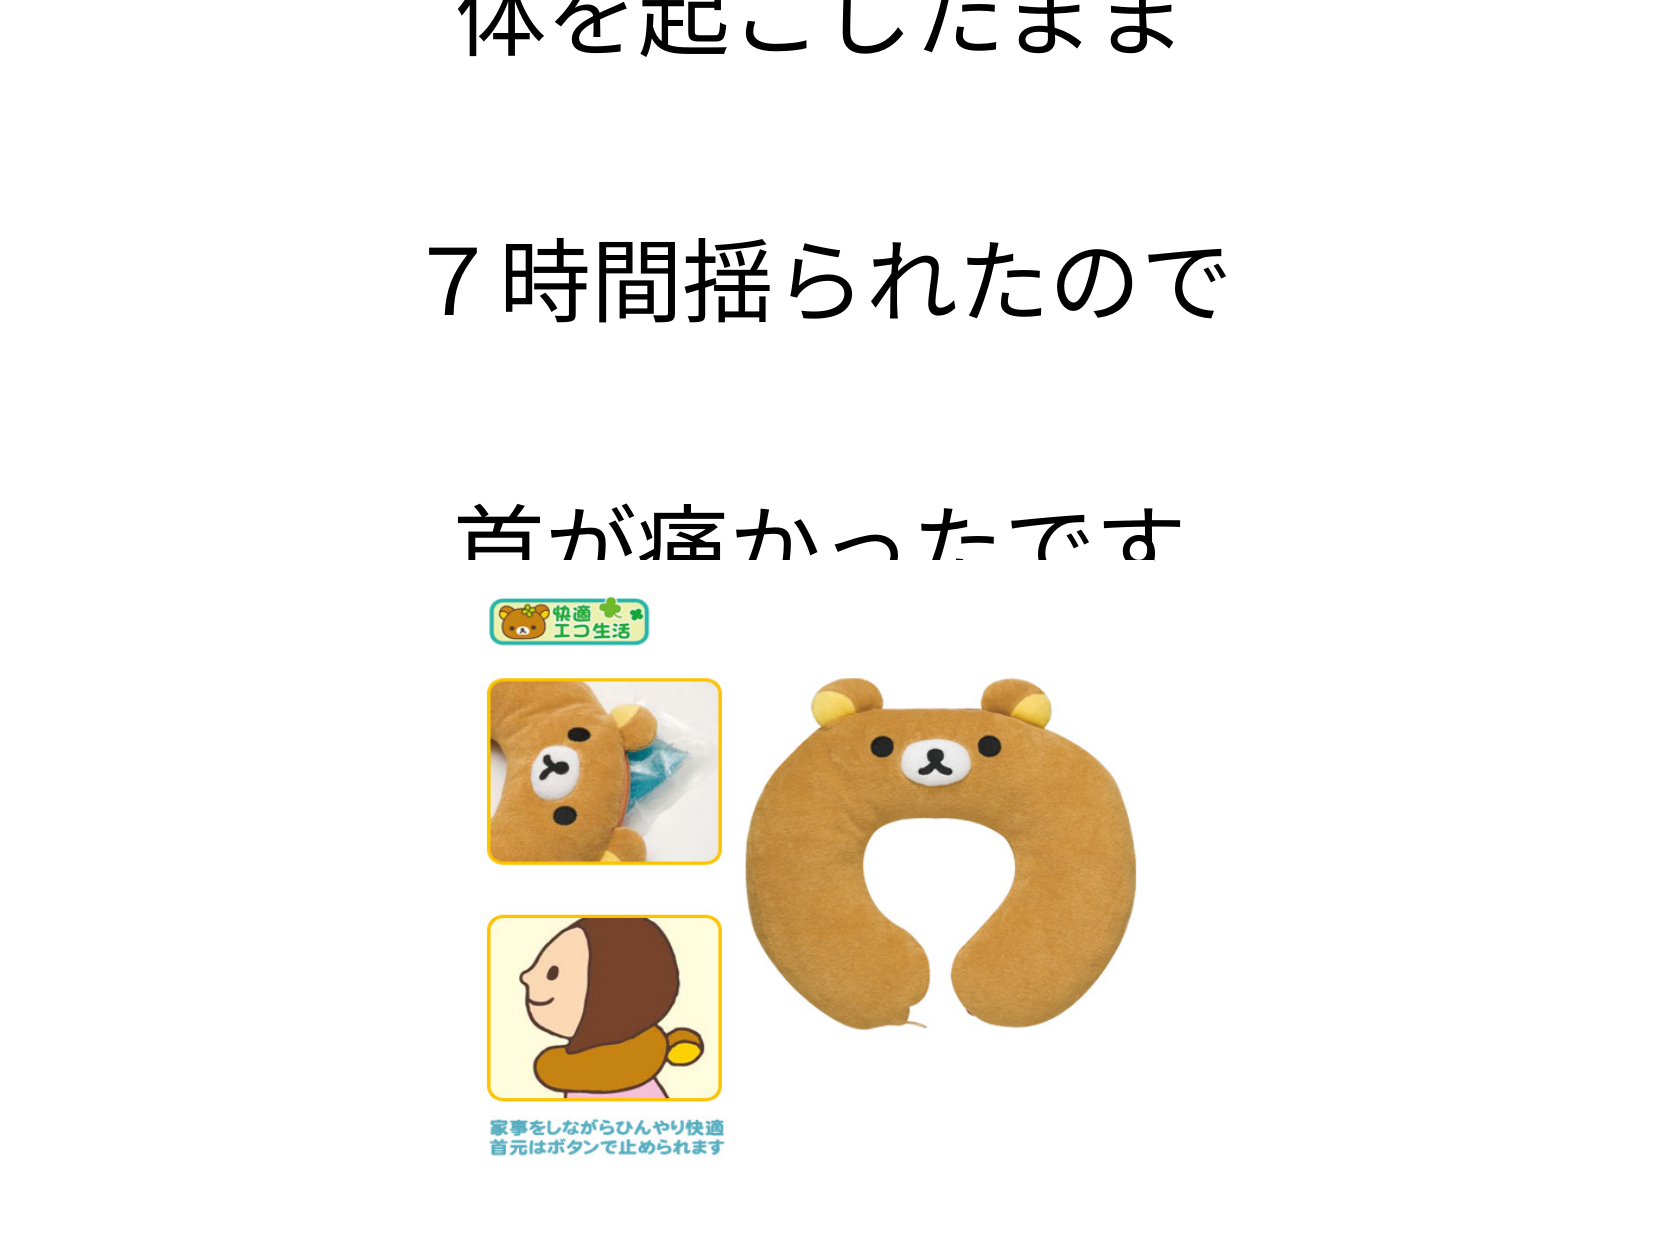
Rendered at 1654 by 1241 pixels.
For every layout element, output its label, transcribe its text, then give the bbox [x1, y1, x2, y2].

title 体を起こしたまま ７時間揺られたので 首が痛かったです [76, 46, 1565, 506]
picture [442, 560, 1154, 1211]
